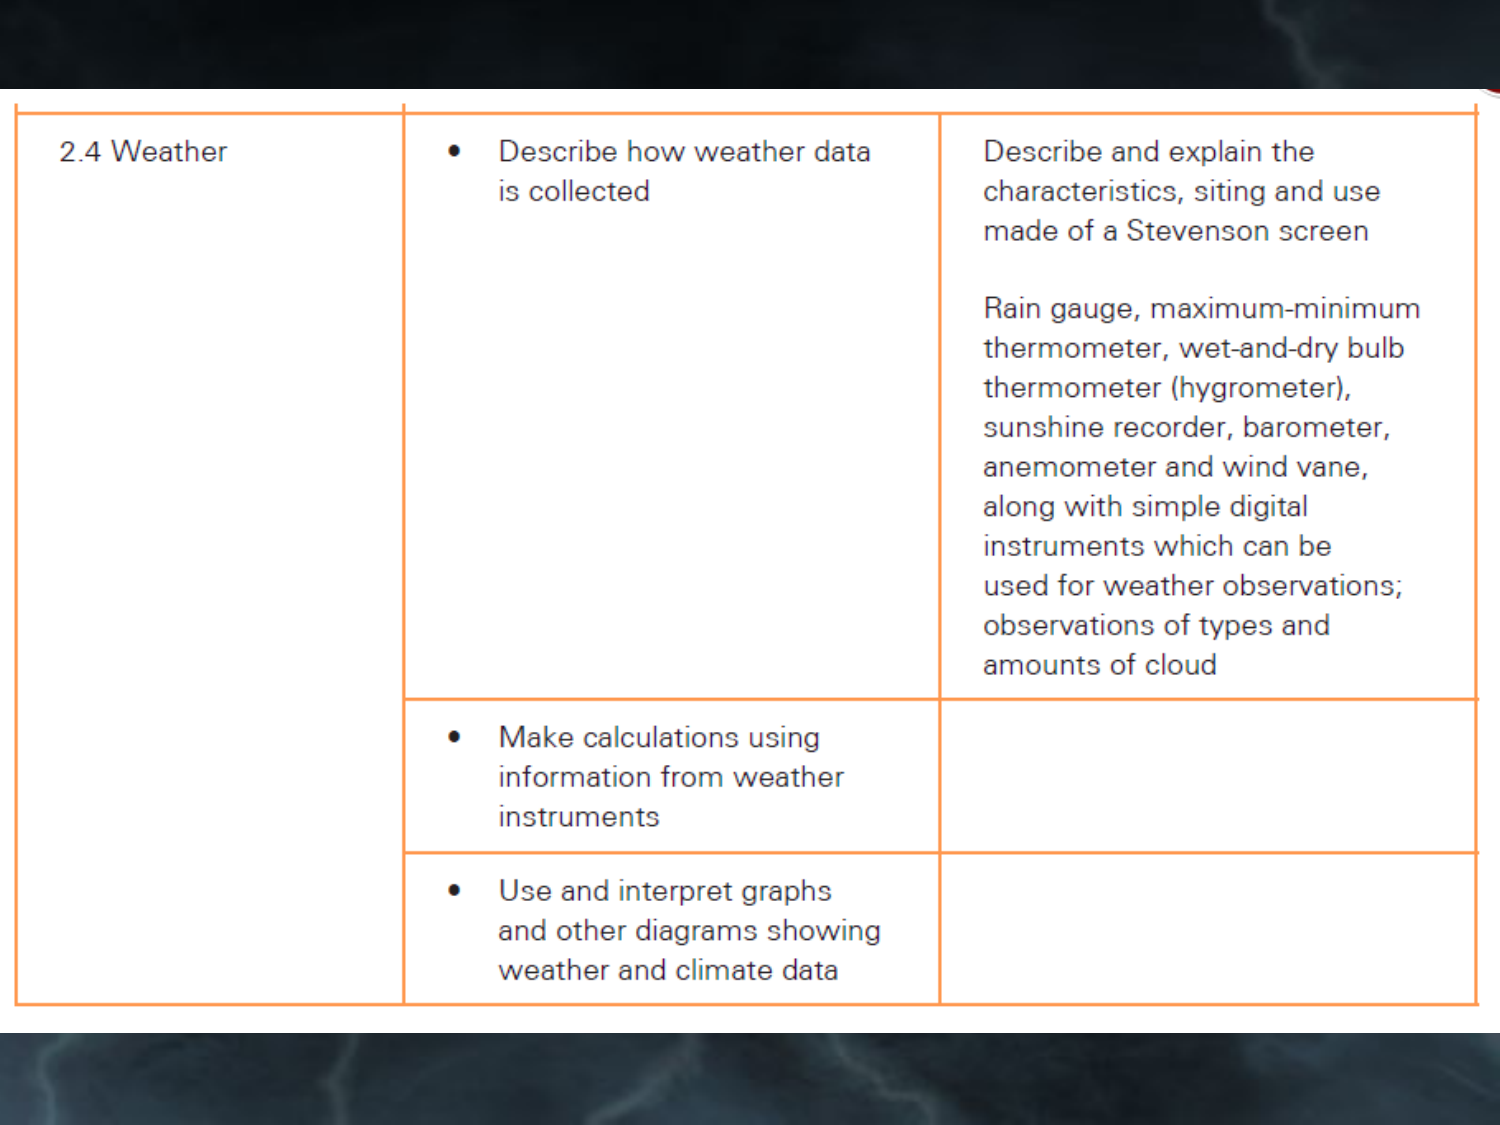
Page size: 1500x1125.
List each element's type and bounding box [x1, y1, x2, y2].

picture [0, 89, 1500, 1033]
